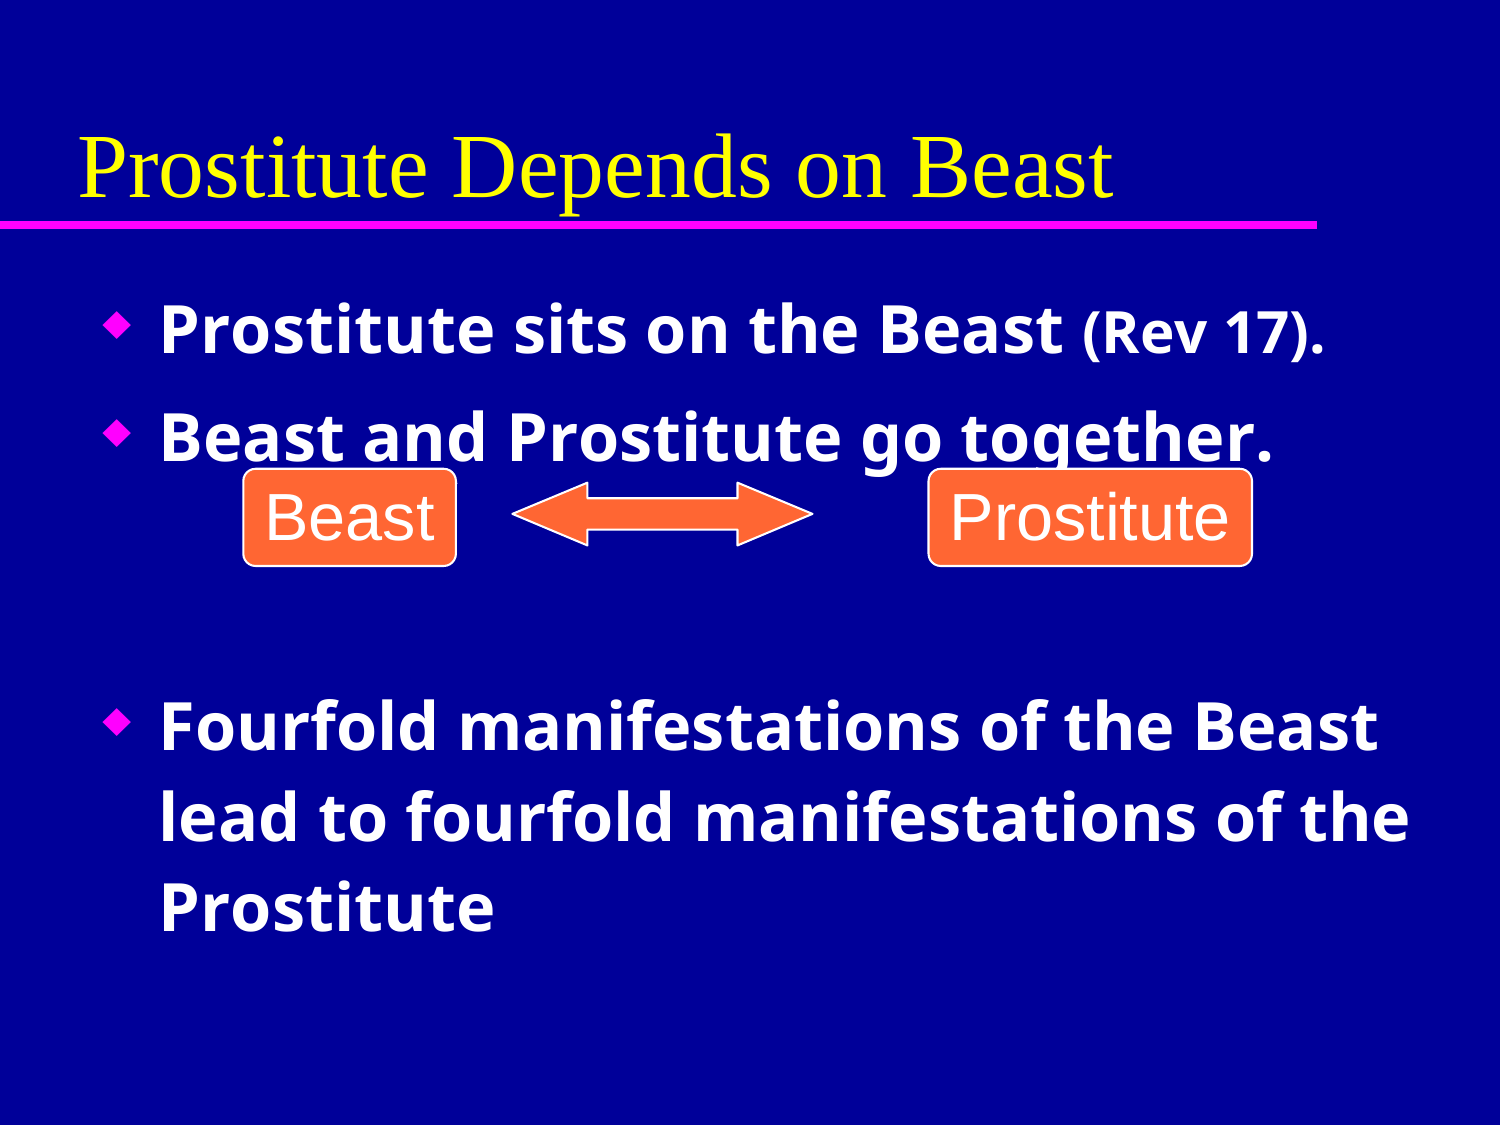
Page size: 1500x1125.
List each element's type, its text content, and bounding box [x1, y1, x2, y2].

text_box [512, 482, 813, 546]
title Prostitute Depends on Beast [62, 43, 1475, 225]
text_box Beast [243, 468, 456, 566]
list Prostitute sits on the Beast (Rev 17). Beast and Prostitute go together. Fourfold manifestations of the Beast lead to fourfold manifestations of the Prostitute [87, 275, 1450, 951]
text_box Prostitute [928, 468, 1253, 566]
